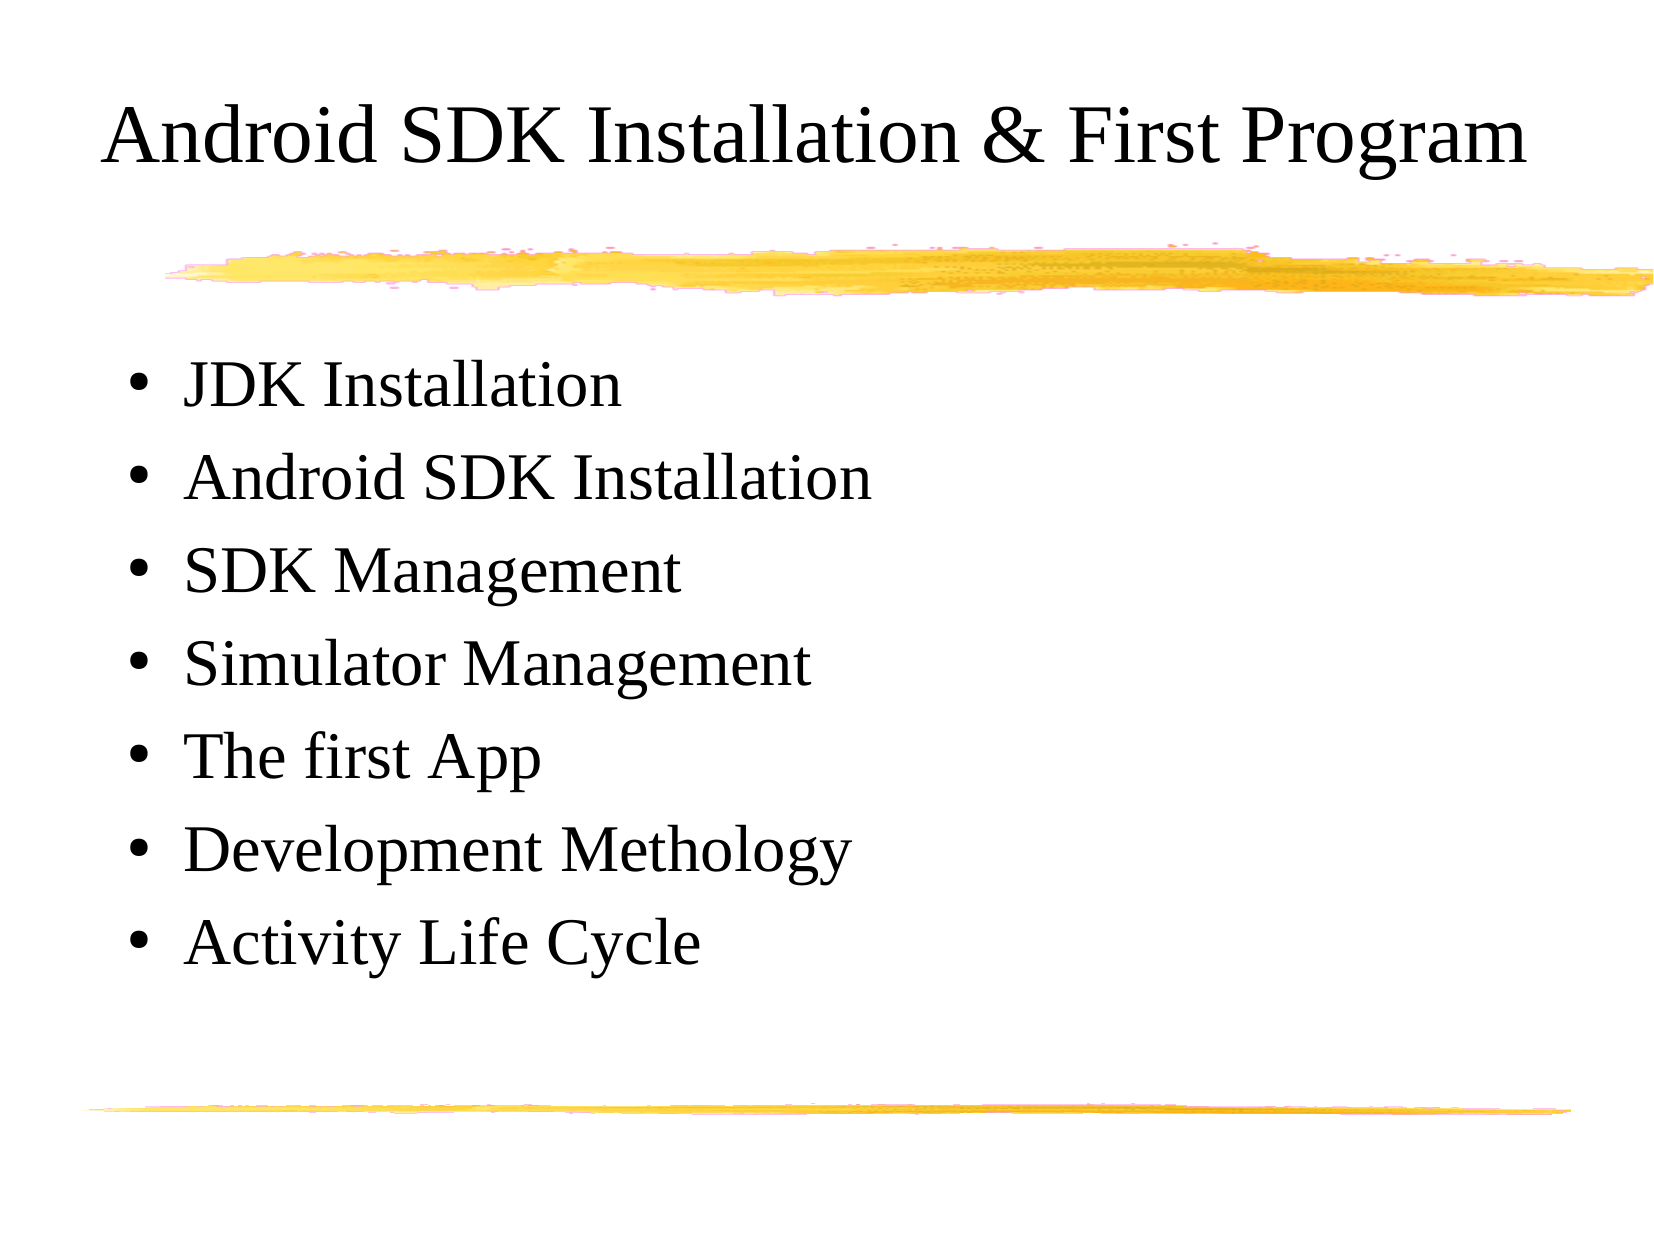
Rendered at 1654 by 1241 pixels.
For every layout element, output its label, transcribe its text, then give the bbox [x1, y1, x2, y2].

title Android SDK Installation & First Program [76, 28, 1554, 235]
picture [82, 1102, 1571, 1117]
list JDK Installation Android SDK Installation SDK Management Simulator Management The first App Development Methology Activity Life Cycle [127, 342, 1531, 1087]
picture [165, 237, 1654, 308]
